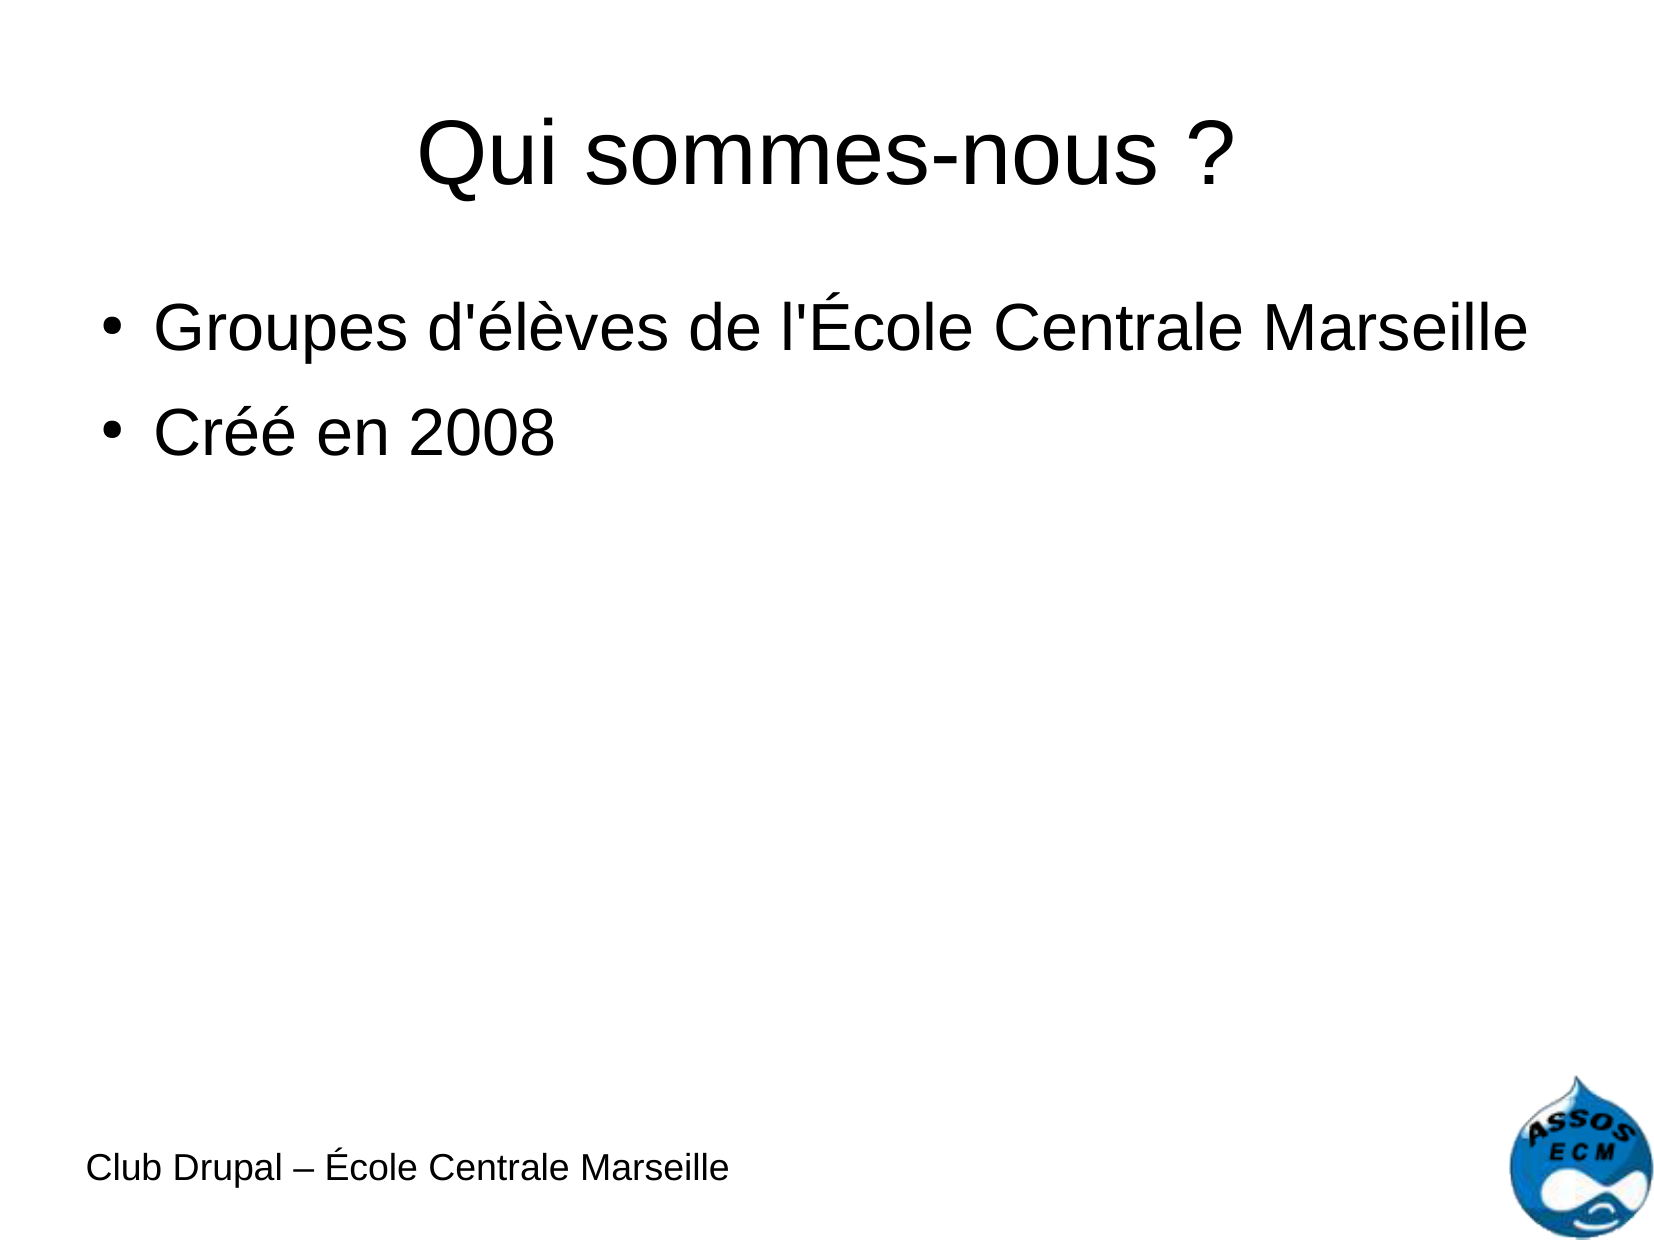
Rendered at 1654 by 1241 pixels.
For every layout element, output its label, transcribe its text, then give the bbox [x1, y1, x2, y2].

picture [1509, 1074, 1654, 1240]
title Qui sommes-nous ? [82, 49, 1571, 257]
list Groupes d'élèves de l'École Centrale Marseille Créé en 2008 [82, 290, 1571, 1010]
